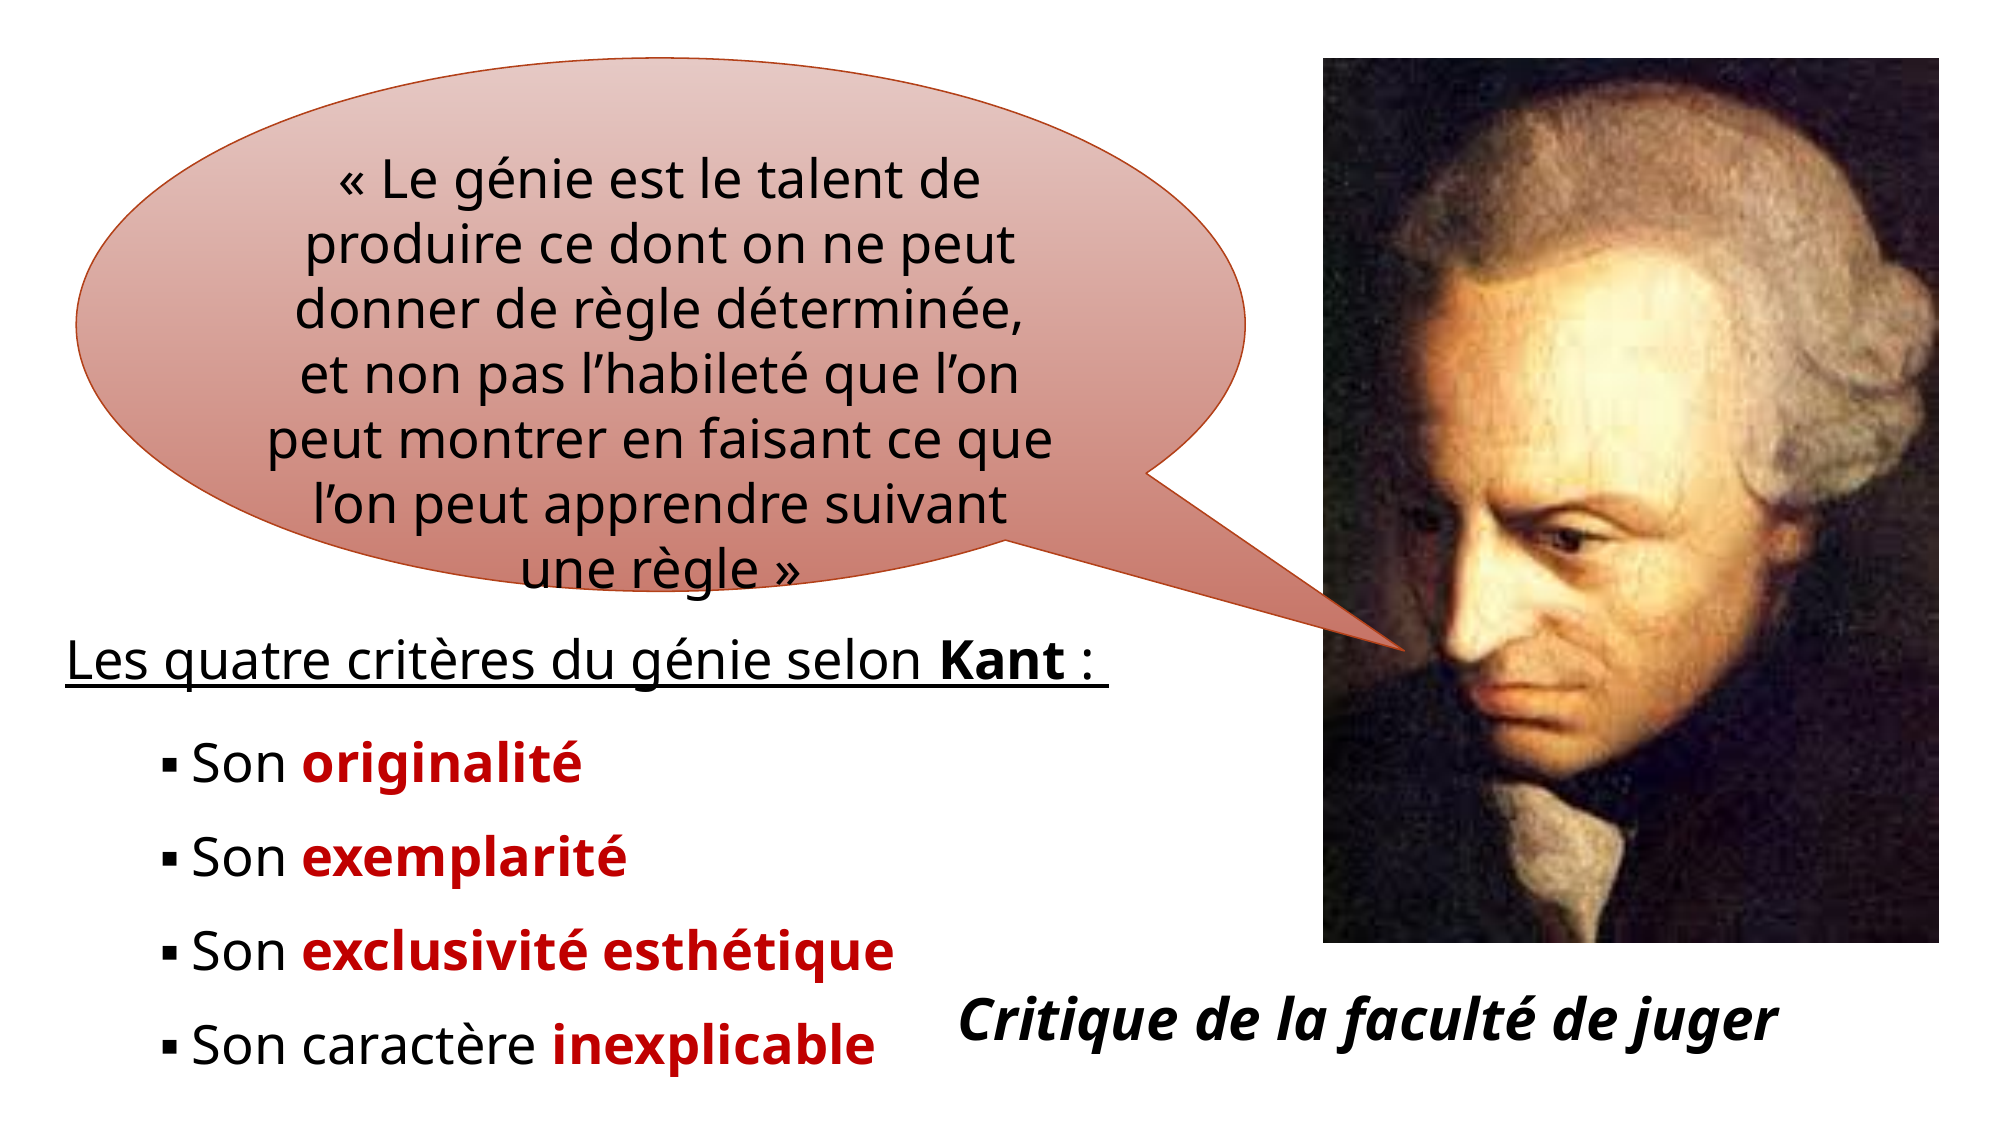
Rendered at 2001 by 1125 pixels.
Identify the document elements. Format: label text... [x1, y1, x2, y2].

text_box ▪ Son originalité [145, 720, 1246, 802]
text_box ▪ Son exclusivité esthétique [145, 909, 1246, 990]
picture [1323, 58, 1939, 943]
text_box Les quatre critères du génie selon Kant : [50, 617, 1224, 699]
text_box Critique de la faculté de juger [942, 974, 1939, 1060]
text_box « Le génie est le talent de produire ce dont on ne peut donner de règle déterminée, et non pas l’habileté que l’on peut montrer en faisant ce que l’on peut apprendre suivant une règle » [76, 57, 1405, 651]
text_box ▪ Son caractère inexplicable [145, 1003, 1246, 1085]
text_box ▪ Son exemplarité [145, 814, 1246, 896]
